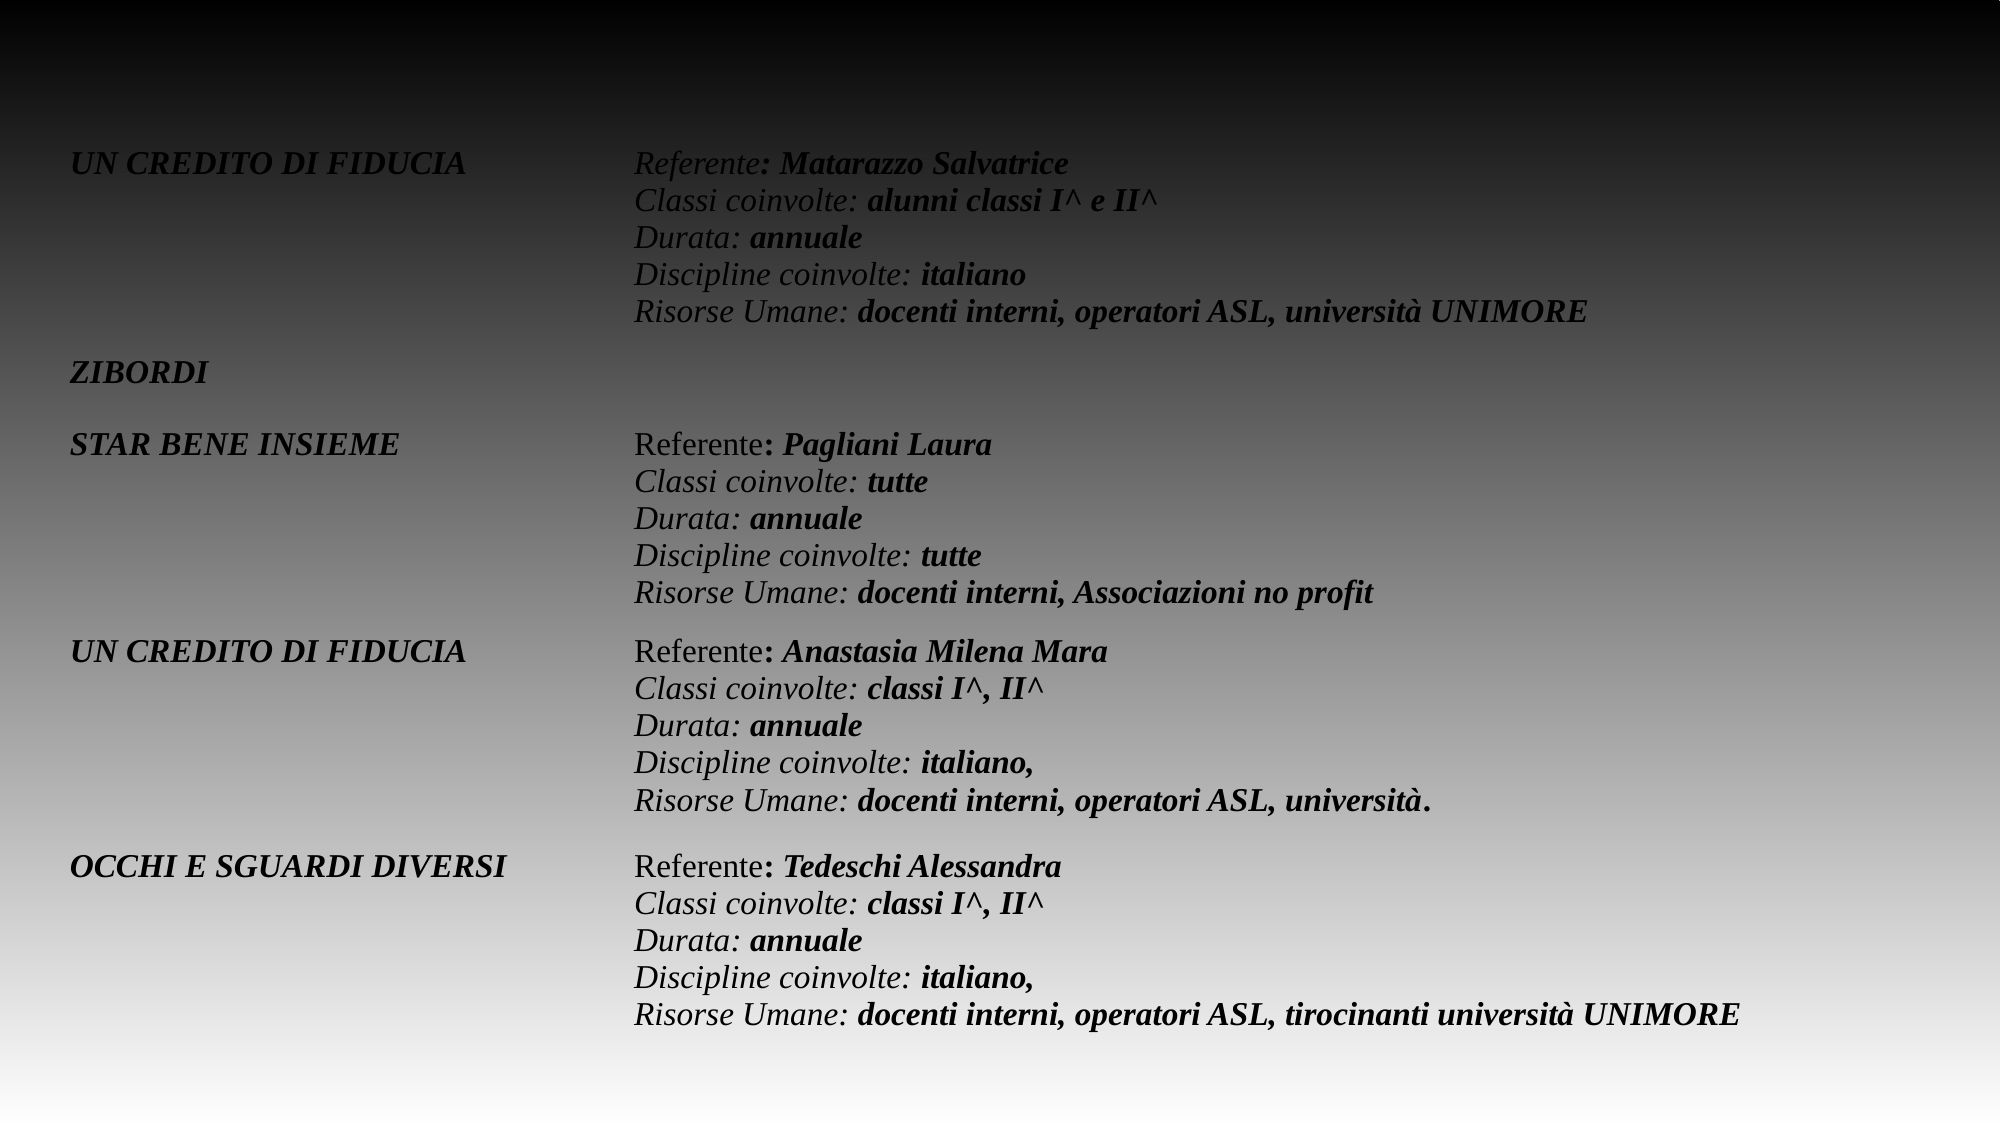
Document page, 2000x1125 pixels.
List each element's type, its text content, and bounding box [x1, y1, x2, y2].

table_cell Referente: Pagliani Laura Classi coinvolte: tutte Durata: annuale Discipline coinvolte: tutte Risorse Umane: docenti interni, Associazioni no profit [619, 418, 1874, 626]
table_cell Referente: Anastasia Milena Mara Classi coinvolte: classi I^, II^ Durata: annuale Discipline coinvolte: italiano, Risorse Umane: docenti interni, operatori ASL, università. [619, 626, 1874, 840]
table_cell Referente: Tedeschi Alessandra Classi coinvolte: classi I^, II^ Durata: annuale Discipline coinvolte: italiano, Risorse Umane: docenti interni, operatori ASL, tirocinanti università UNIMORE [619, 840, 1874, 1064]
table_cell [619, 346, 1874, 418]
table_cell OCCHI E SGUARDI DIVERSI [55, 840, 619, 1064]
table_header UN CREDITO DI FIDUCIA [55, 137, 619, 346]
table_header Referente: Matarazzo Salvatrice Classi coinvolte: alunni classi I^ e II^ Durata: annuale Discipline coinvolte: italiano Risorse Umane: docenti interni, operatori ASL, università UNIMORE [619, 137, 1874, 346]
table_cell STAR BENE INSIEME [55, 418, 619, 626]
table_cell ZIBORDI [55, 346, 619, 418]
table_cell UN CREDITO DI FIDUCIA [55, 626, 619, 840]
